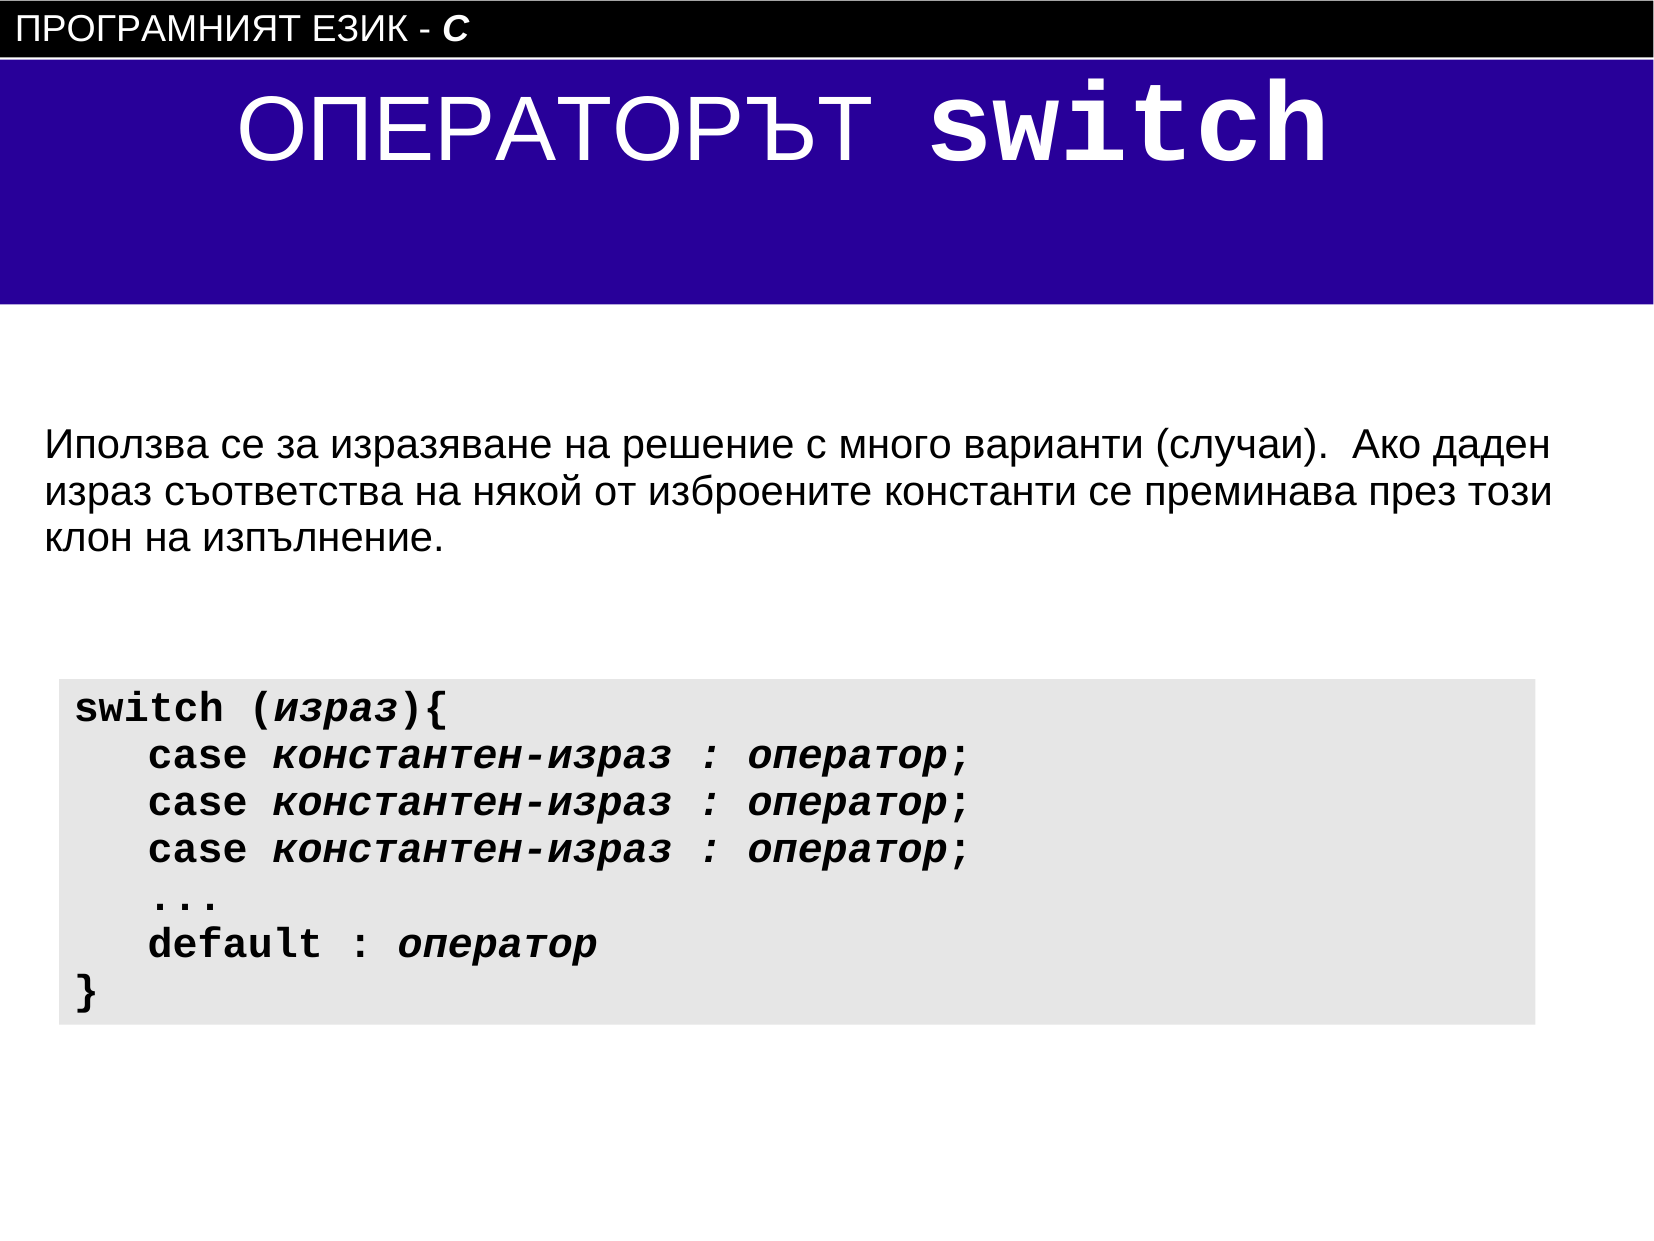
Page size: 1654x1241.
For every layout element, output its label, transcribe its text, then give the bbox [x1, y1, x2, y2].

text_box ОПЕРАТОРЪТ switch [0, 59, 1654, 305]
text_box ПРОГРАМНИЯT ЕЗИК - С [0, 0, 1654, 58]
text_box Иползва се за изразяване на решение с много варианти (случаи). Ако даден израз съответства на някой от изброените константи се преминава през този клон на изпълнение. [29, 413, 1595, 568]
text_box switch (израз){ case константен-израз : оператор; case константен-израз : оператор; case константен-израз : оператор; ... default : оператор } [59, 679, 1536, 1025]
